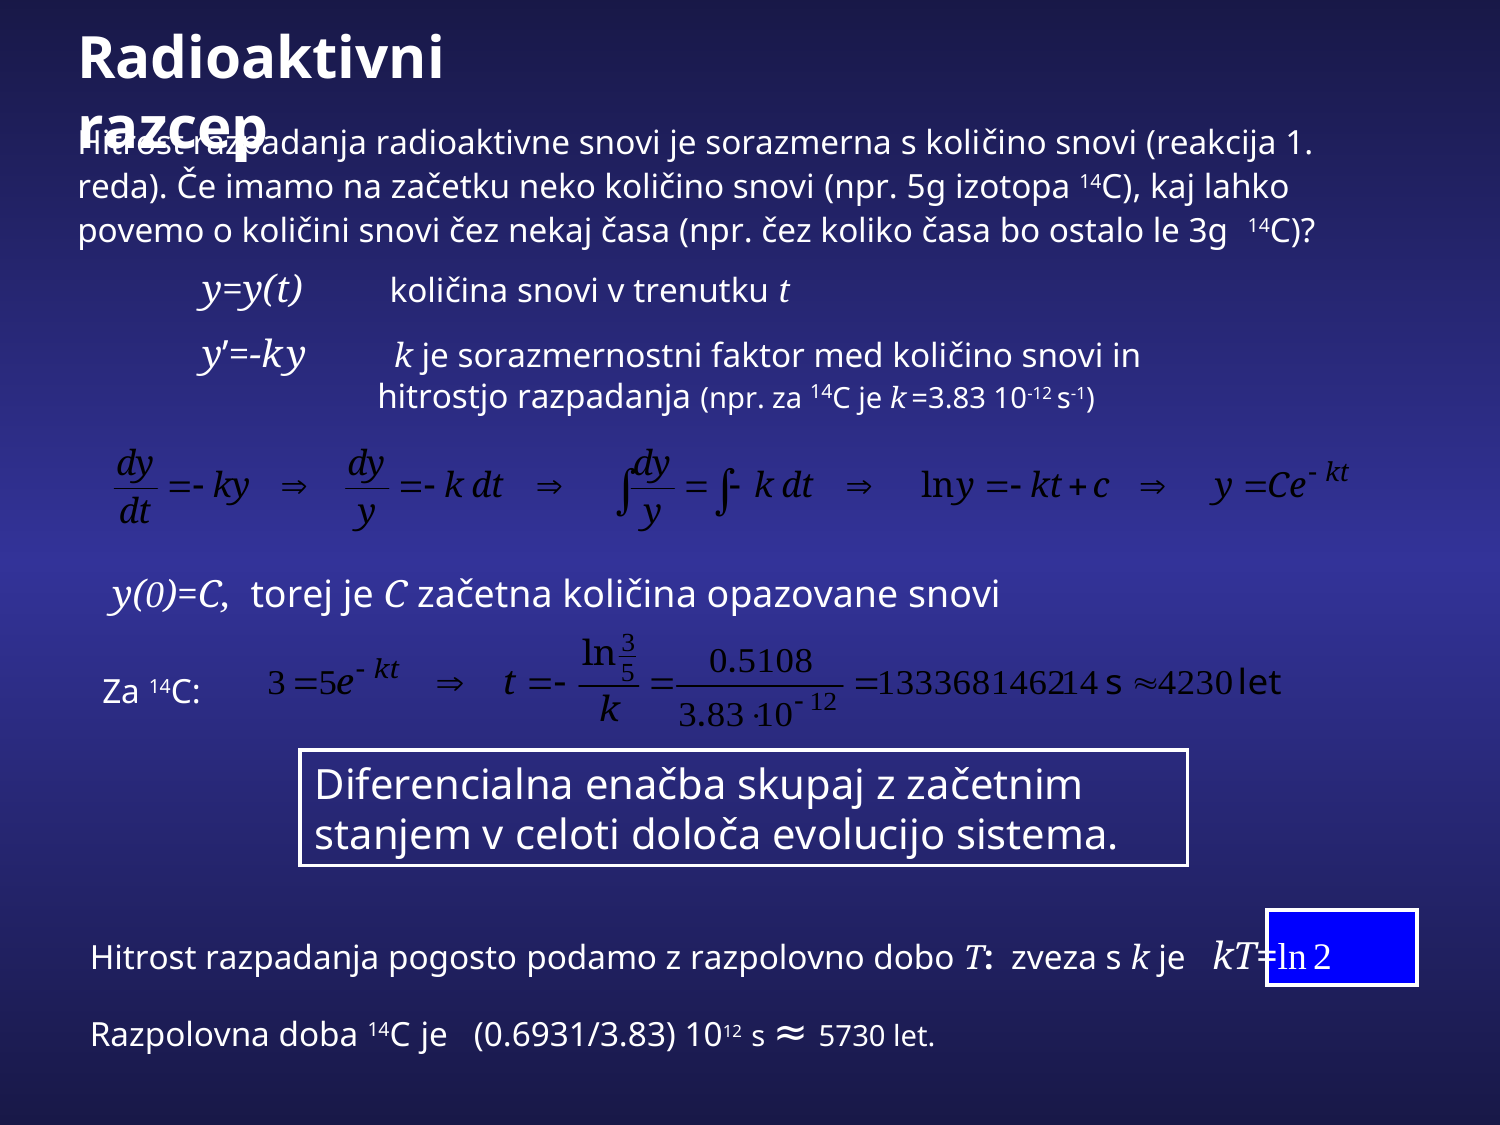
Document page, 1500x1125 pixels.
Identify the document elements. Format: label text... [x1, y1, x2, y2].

text_box Razpolovna doba 14C je (0.6931/3.83) 1012 s ≈ 5730 let. [75, 997, 1051, 1067]
text_box Za 14C: [87, 662, 238, 718]
chart [108, 442, 1357, 538]
text_box y=y(t) količina snovi v trenutku t y’=-k y k je sorazmernostni faktor med količino snovi in hitrostjo razpadanja (npr. za 14C je k =3.83 10-12 s-1) [187, 256, 1326, 424]
text_box Hitrost razpadanja radioaktivne snovi je sorazmerna s količino snovi (reakcija 1. reda). Če imamo na začetku neko količino snovi (npr. 5g izotopa 14C), kaj lahko povemo o količini snovi čez nekaj časa (npr. čez koliko časa bo ostalo le 3g 14C)? [62, 109, 1426, 258]
text_box [1267, 909, 1418, 924]
text_box Diferencialna enačba skupaj z začetnim stanjem v celoti določa evolucijo sistema. [300, 749, 1188, 866]
text_box y(0)=C, torej je C začetna količina opazovane snovi [97, 562, 1016, 623]
text_box Hitrost razpadanja pogosto podamo z razpolovno dobo T: zveza s k je kT=ln 2 [75, 924, 1438, 986]
chart [262, 624, 1288, 735]
text_box Radioaktivni razcep [62, 12, 663, 168]
